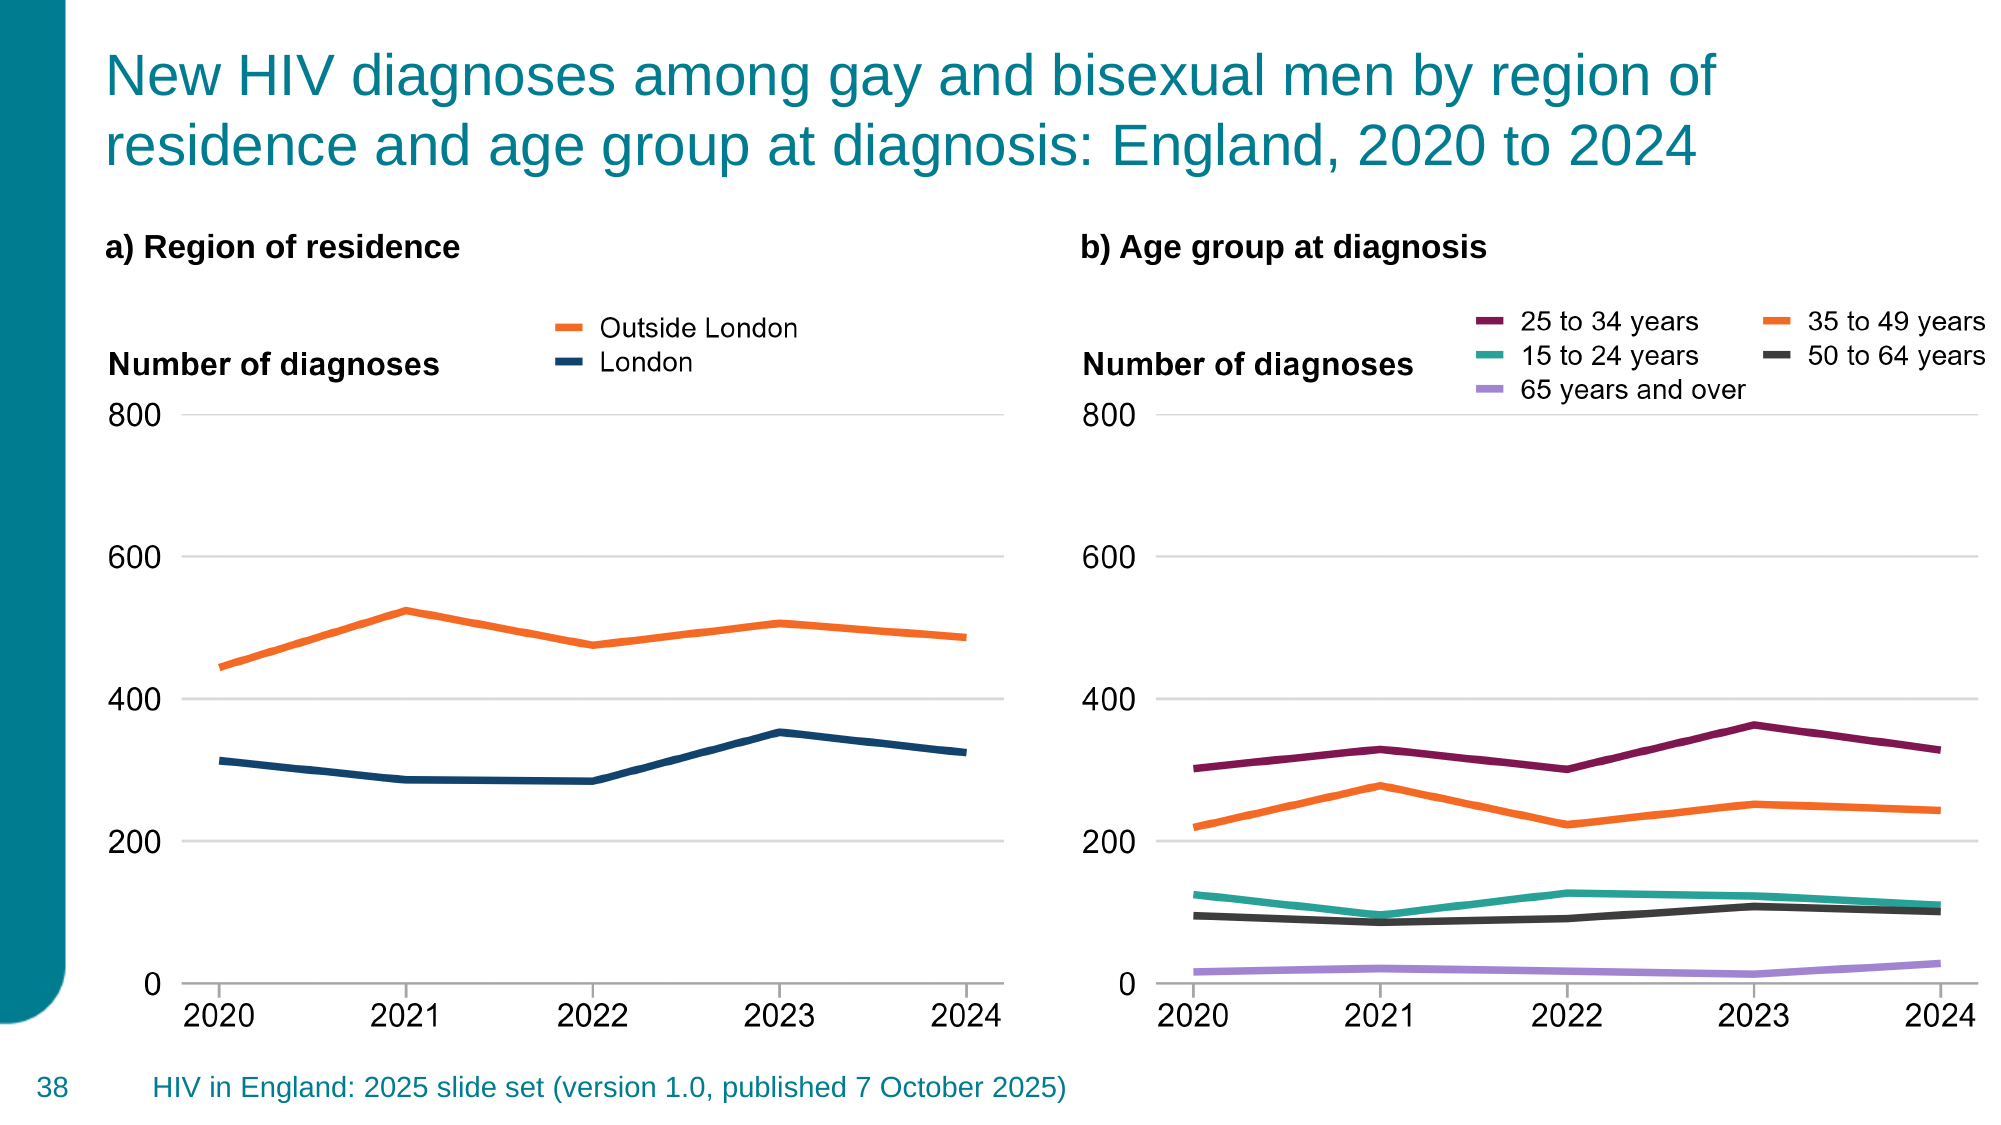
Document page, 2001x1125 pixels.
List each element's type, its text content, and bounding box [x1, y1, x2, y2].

text_box HIV in England: 2025 slide set (version 1.0, published 7 October 2025) [137, 1056, 1780, 1116]
title New HIV diagnoses among gay and bisexual men by region of residence and age group at diagnosis: England, 2020 to 2024 [90, 29, 1891, 255]
picture [90, 275, 2000, 1042]
list a) Region of residence [90, 217, 916, 275]
text_box [21, 1056, 120, 1117]
list b) Age group at diagnosis [1065, 217, 1891, 275]
